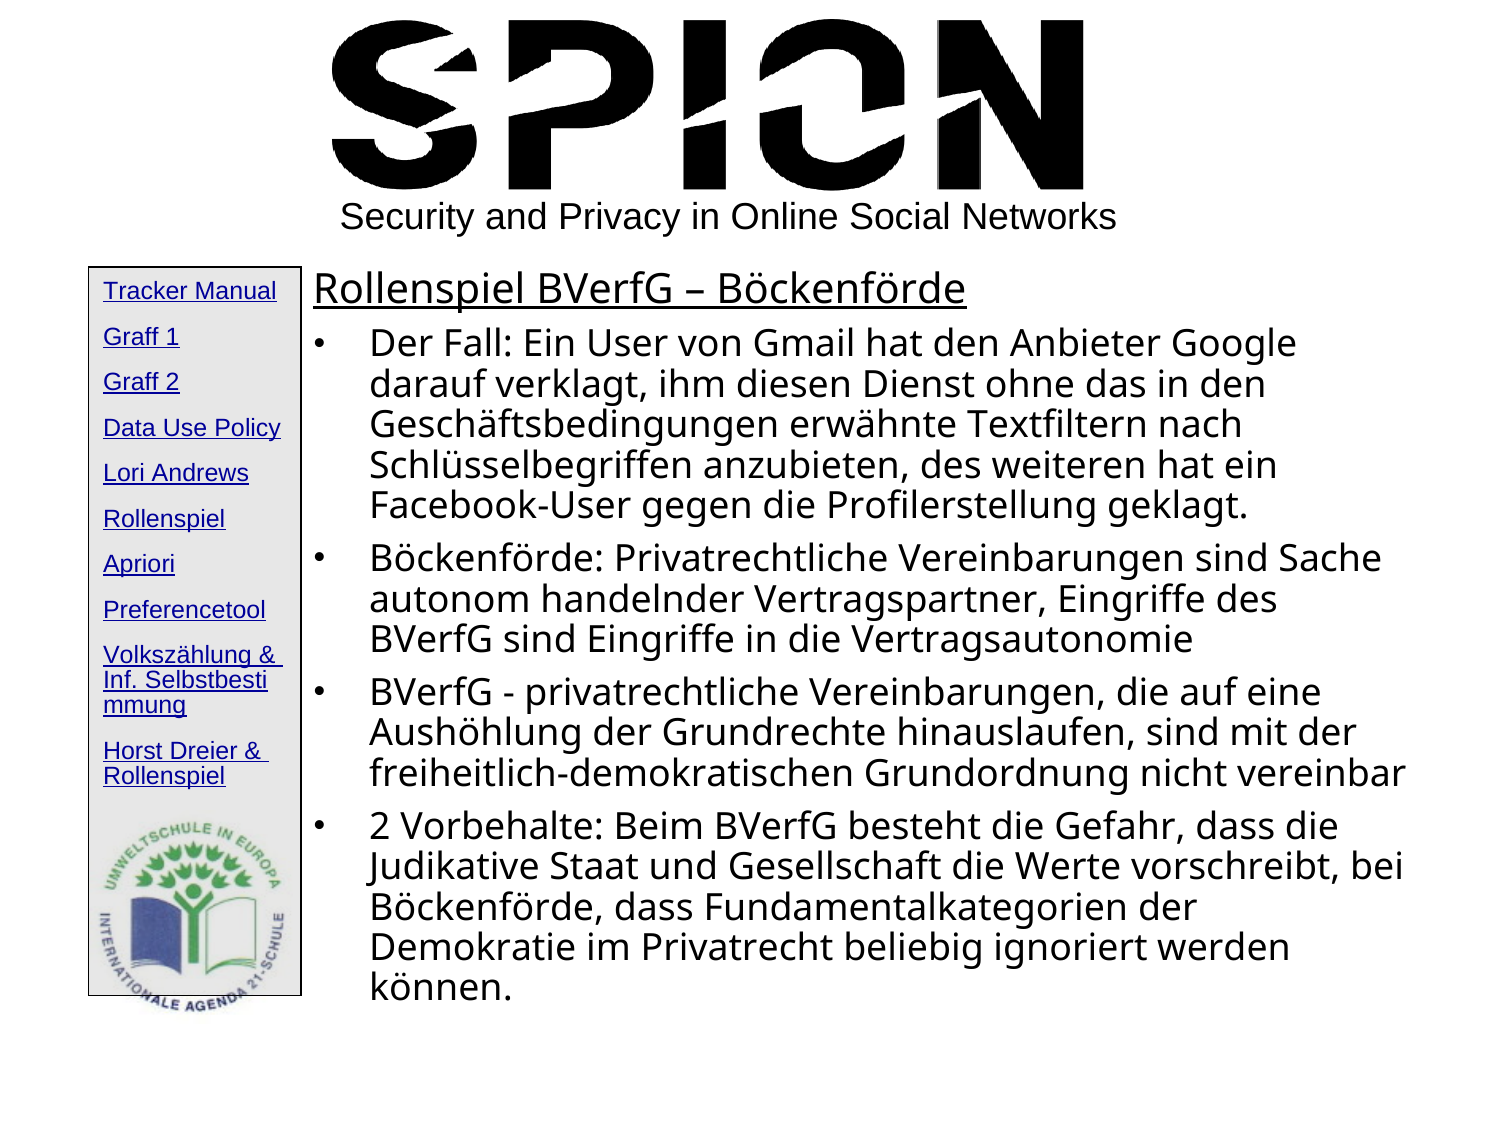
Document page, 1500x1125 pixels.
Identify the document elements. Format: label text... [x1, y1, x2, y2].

list Rollenspiel BVerfG – Böckenförde Der Fall: Ein User von Gmail hat den Anbieter Google darauf verklagt, ihm diesen Dienst ohne das in den Geschäftsbedingungen erwähnte Textfiltern nach Schlüsselbegriffen anzubieten, des weiteren hat ein Facebook-User gegen die Profilerstellung geklagt. Böckenförde: Privatrechtliche Vereinbarungen sind Sache autonom handelnder Vertragspartner, Eingriffe des BVerfG sind Eingriffe in die Vertragsautonomie BVerfG - privatrechtliche Vereinbarungen, die auf eine Aushöhlung der Grundrechte hinauslaufen, sind mit der freiheitlich-demokratischen Grundordnung nicht vereinbar 2 Vorbehalte: Beim BVerfG besteht die Gefahr, dass die Judikative Staat und Gesellschaft die Werte vorschreibt, bei Böckenförde, dass Fundamentalkategorien der Demokratie im Privatrecht beliebig ignoriert werden können. [312, 267, 1411, 1026]
picture [88, 996, 293, 1024]
picture [324, 0, 1093, 208]
